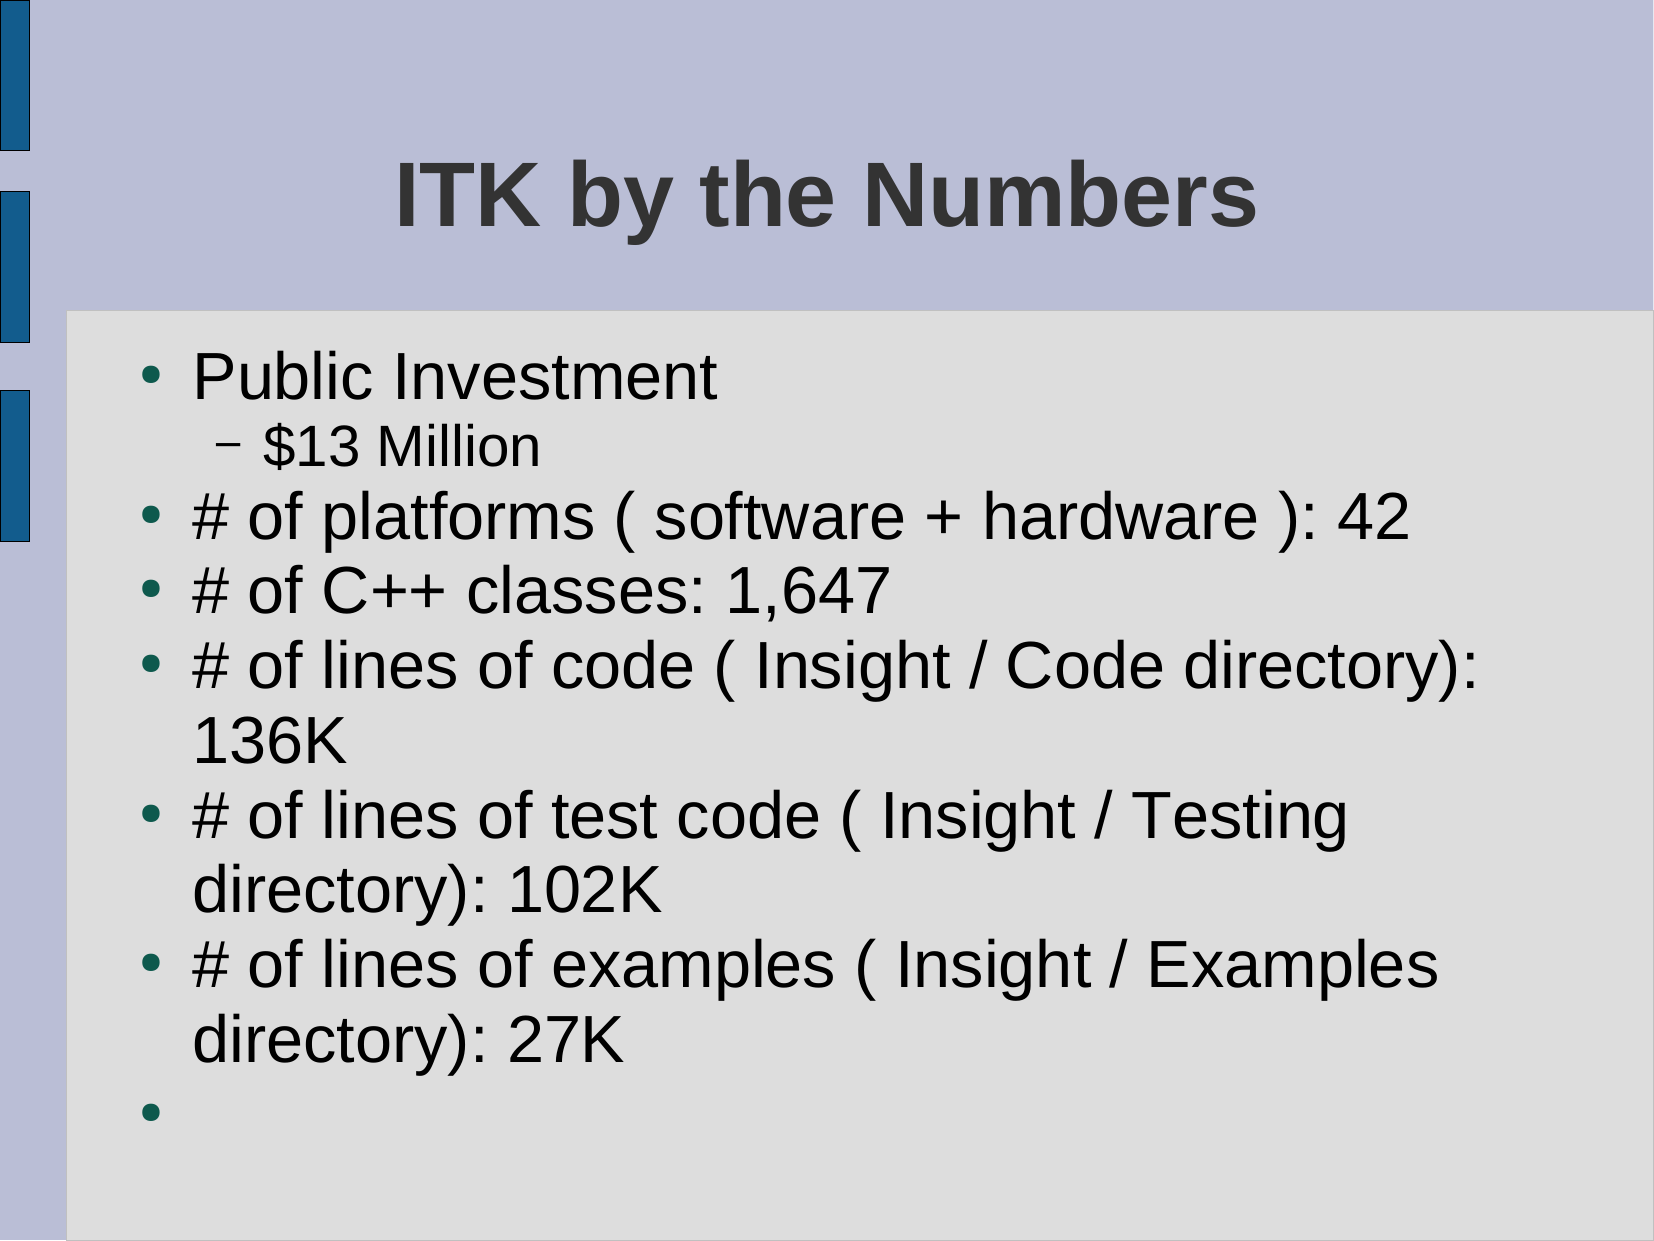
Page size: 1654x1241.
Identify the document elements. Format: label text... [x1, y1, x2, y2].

list Public Investment $13 Million # of platforms ( software + hardware ): 42 # of C++ classes: 1,647 # of lines of code ( Insight / Code directory): 136K # of lines of test code ( Insight / Testing directory): 102K # of lines of examples ( Insight / Examples directory): 27K [121, 338, 1534, 1152]
title ITK by the Numbers [121, 98, 1534, 291]
